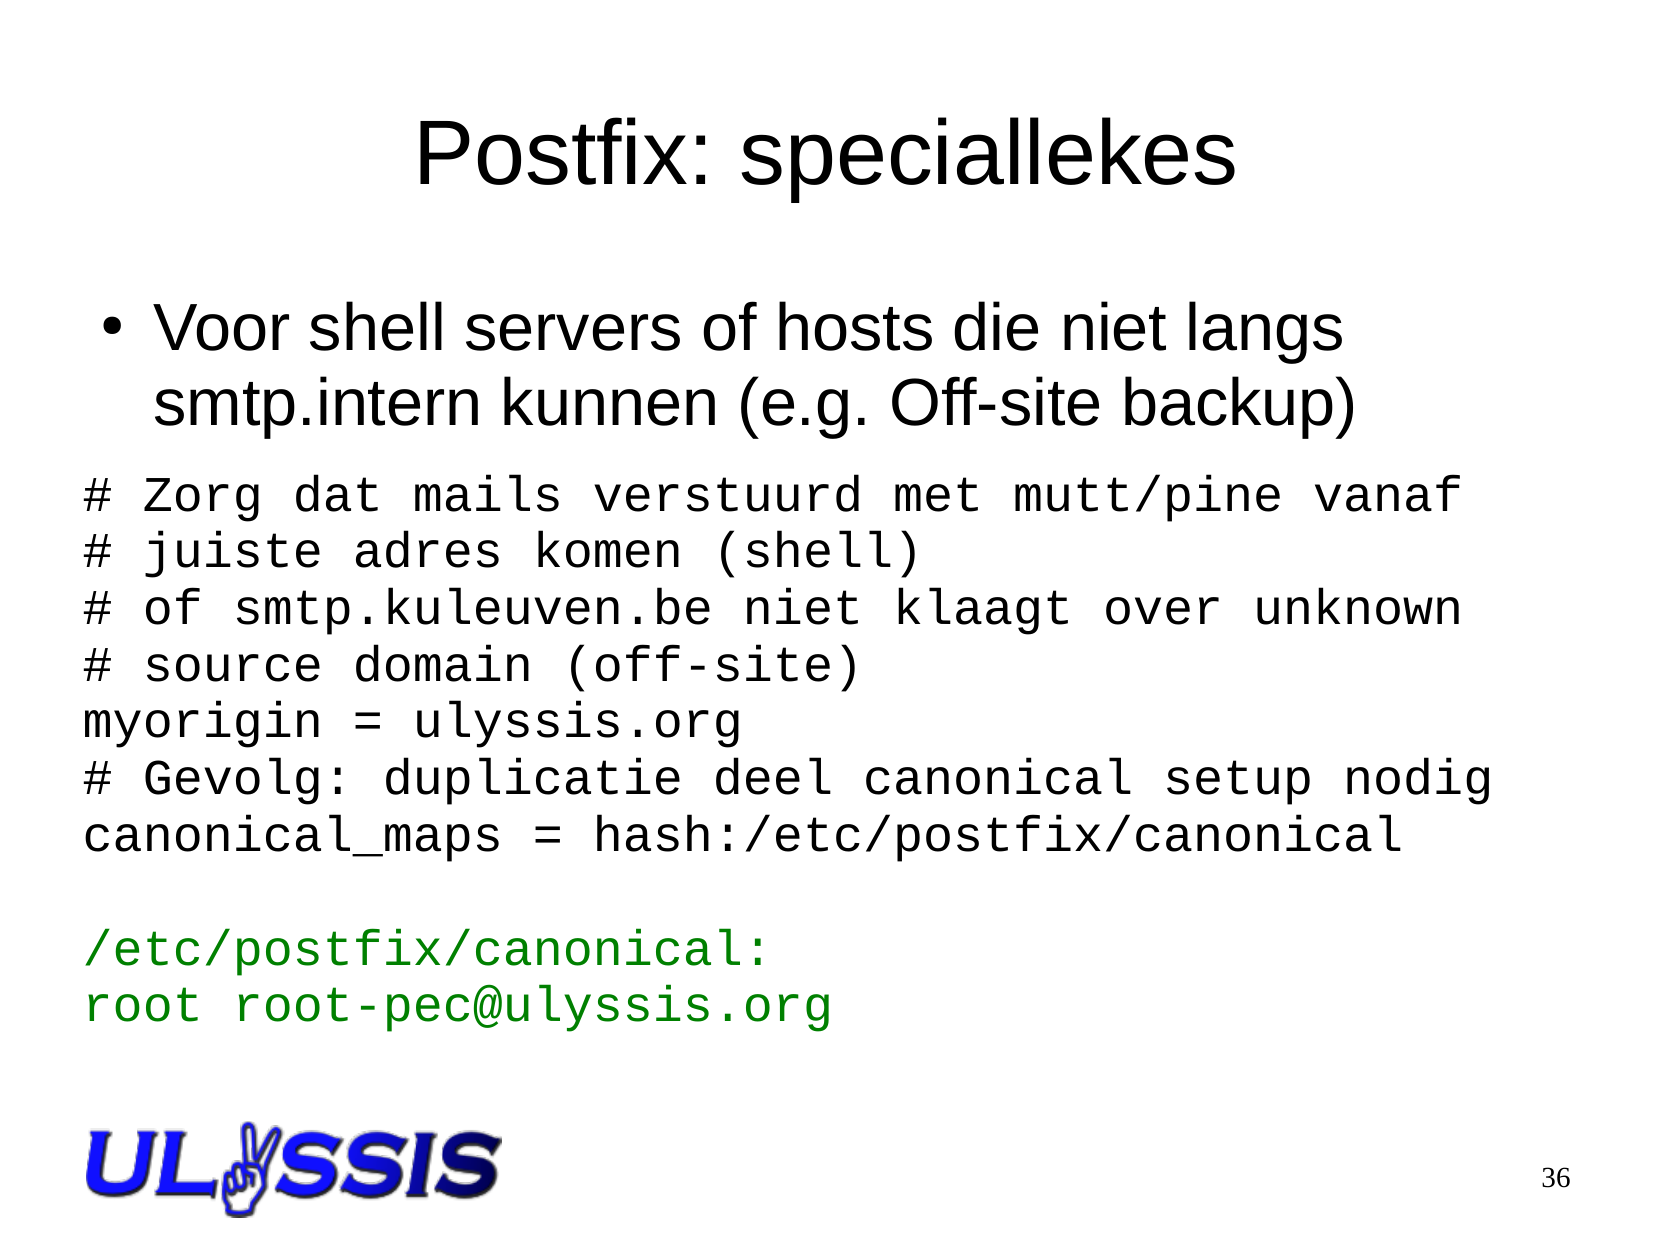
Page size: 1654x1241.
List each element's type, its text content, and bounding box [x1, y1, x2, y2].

list Voor shell servers of hosts die niet langs smtp.intern kunnen (e.g. Off-site backup) # Zorg dat mails verstuurd met mutt/pine vanaf # juiste adres komen (shell) # of smtp.kuleuven.be niet klaagt over unknown # source domain (off-site) myorigin = ulyssis.org # Gevolg: duplicatie deel canonical setup nodig canonical_maps = hash:/etc/postfix/canonical /etc/postfix/canonical: root root-pec@ulyssis.org [82, 290, 1571, 1115]
title Postfix: speciallekes [82, 56, 1571, 250]
picture [86, 1121, 502, 1218]
